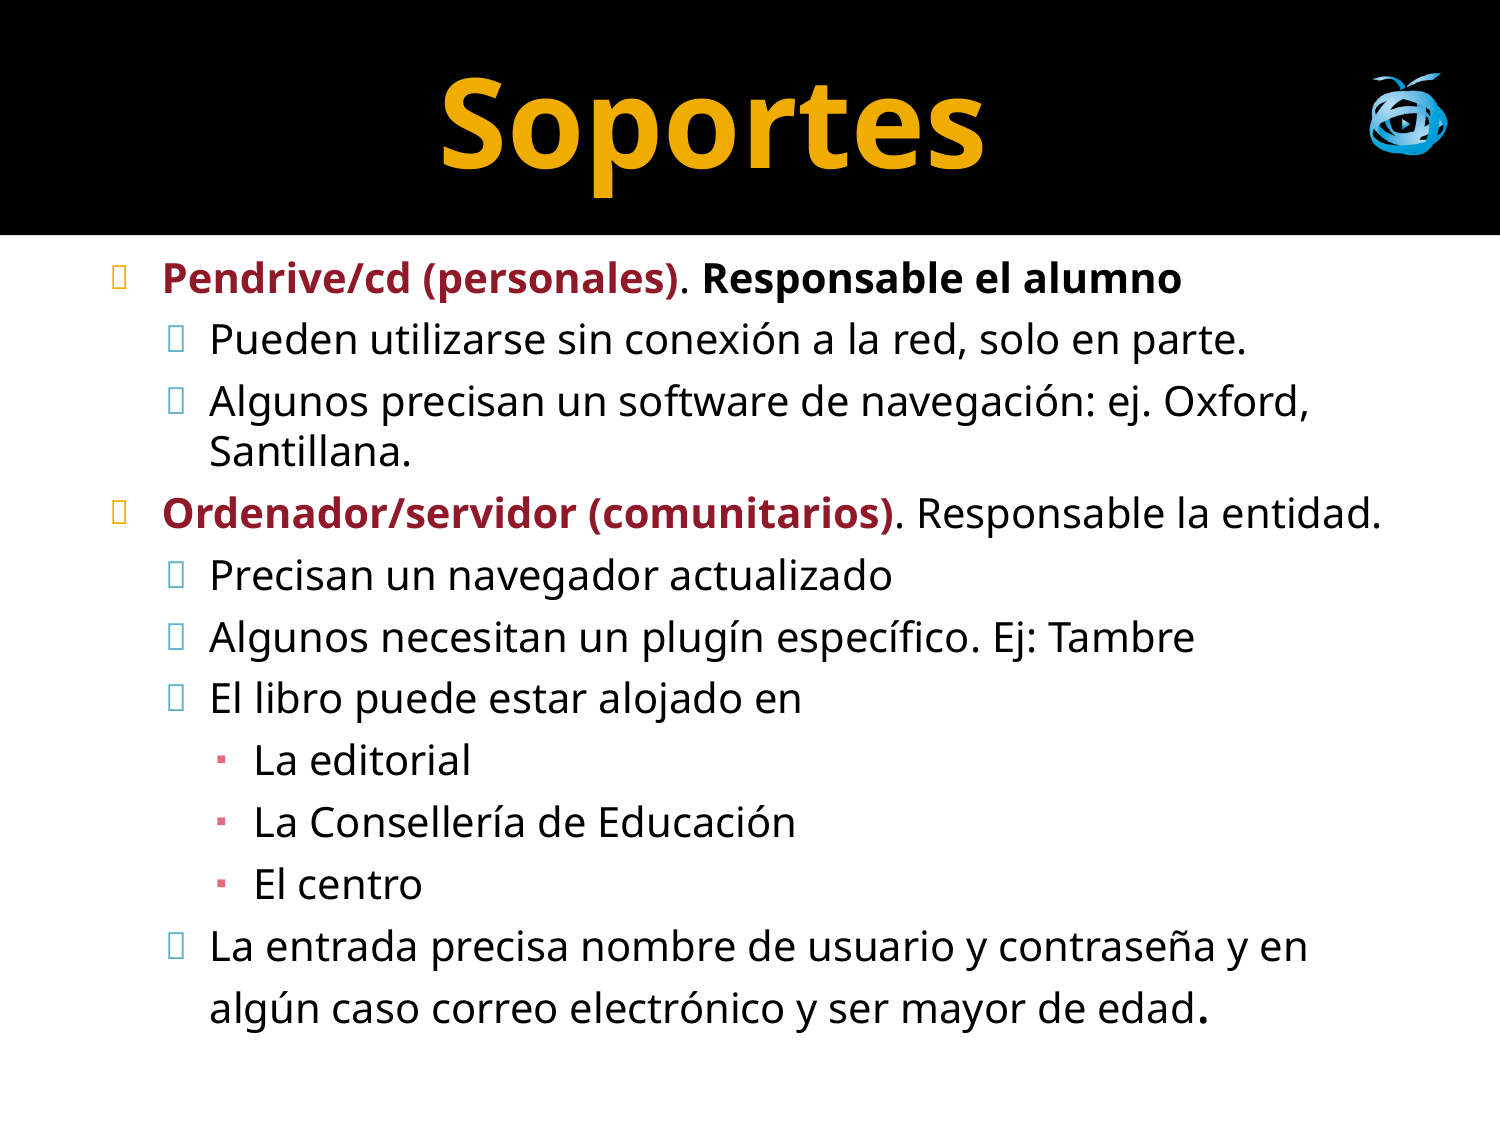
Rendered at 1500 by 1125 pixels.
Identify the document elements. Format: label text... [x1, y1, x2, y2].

picture [1352, 54, 1459, 173]
list Pendrive/cd (personales). Responsable el alumno Pueden utilizarse sin conexión a la red, solo en parte. Algunos precisan un software de navegación: ej. Oxford, Santillana. Ordenador/servidor (comunitarios). Responsable la entidad. Precisan un navegador actualizado Algunos necesitan un plugín específico. Ej: Tambre El libro puede estar alojado en La editorial La Consellería de Educación El centro La entrada precisa nombre de usuario y contraseña y en algún caso correo electrónico y ser mayor de edad. [75, 243, 1425, 1063]
title Soportes [39, 36, 1388, 178]
